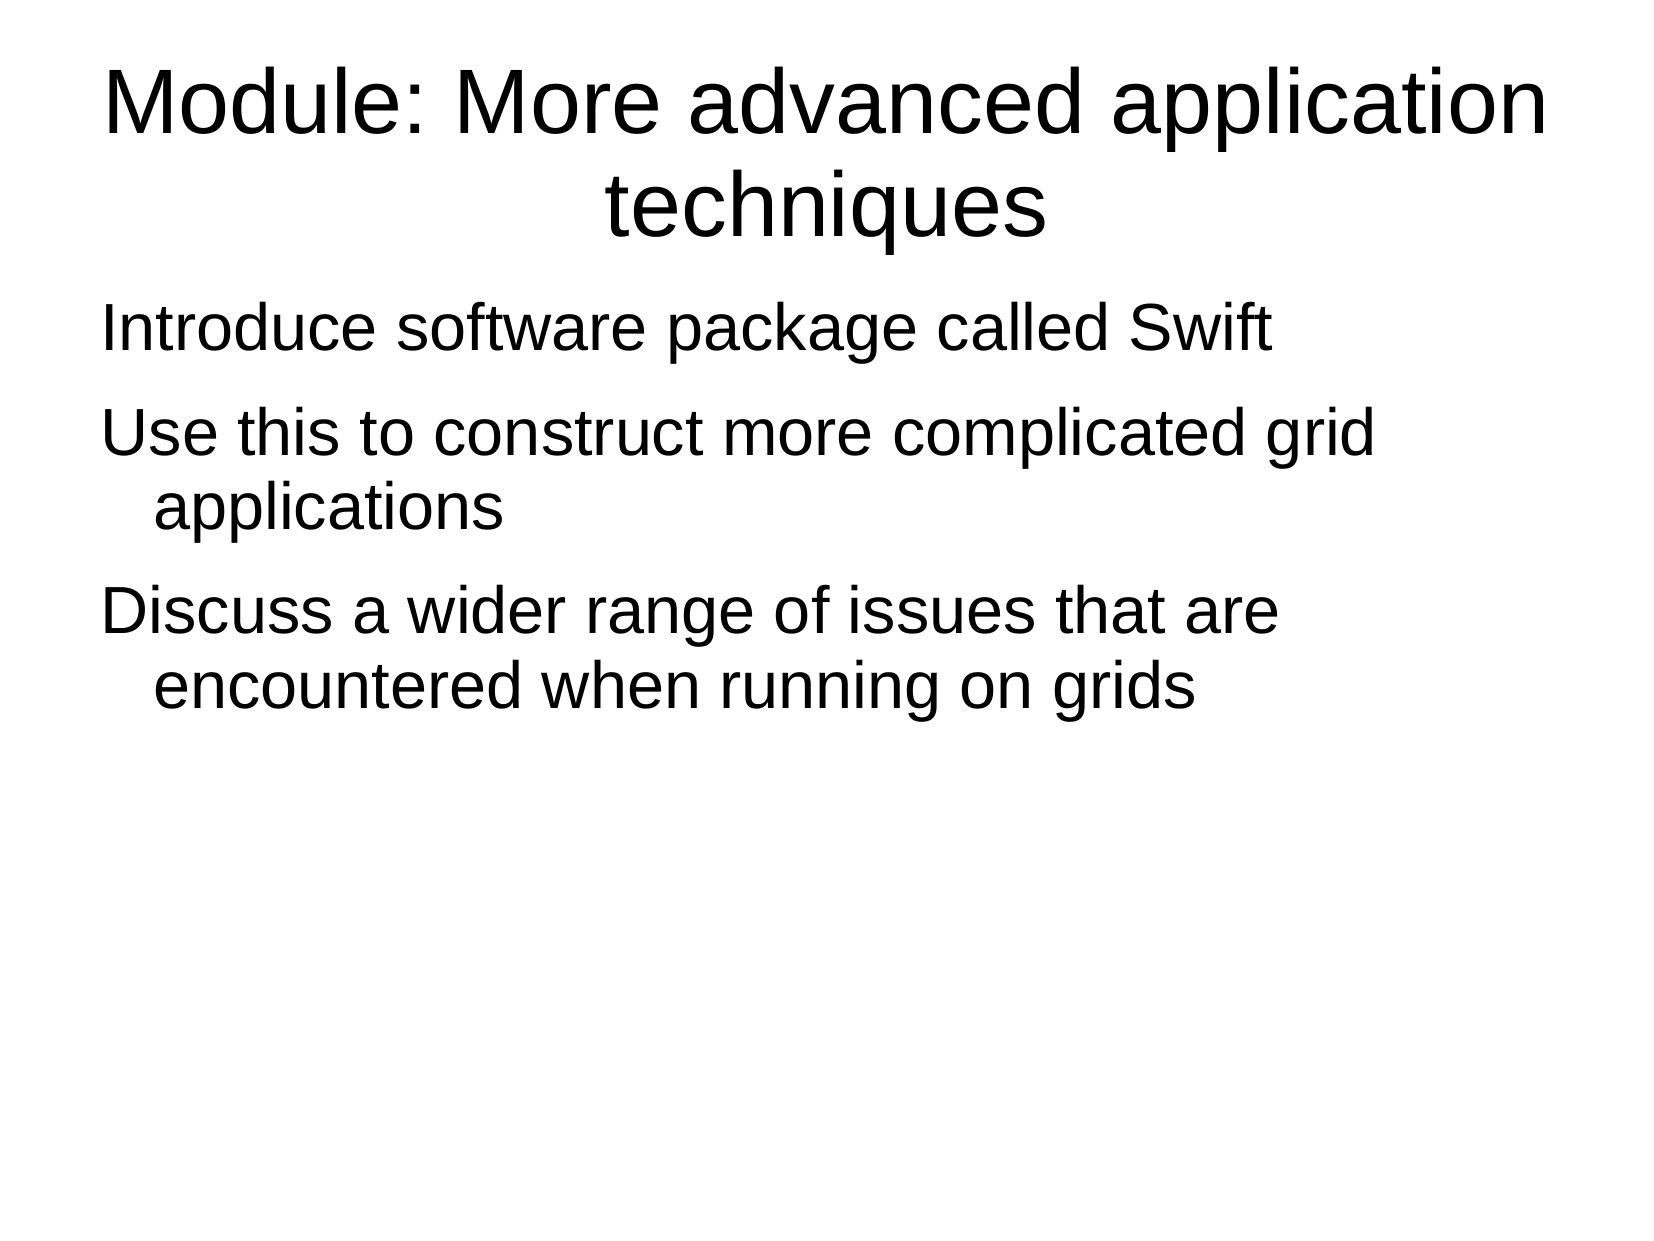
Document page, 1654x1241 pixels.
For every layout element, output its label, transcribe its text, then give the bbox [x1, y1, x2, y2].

title Module: More advanced application techniques [82, 47, 1571, 259]
list Introduce software package called Swift Use this to construct more complicated grid applications Discuss a wider range of issues that are encountered when running on grids [82, 290, 1571, 1094]
